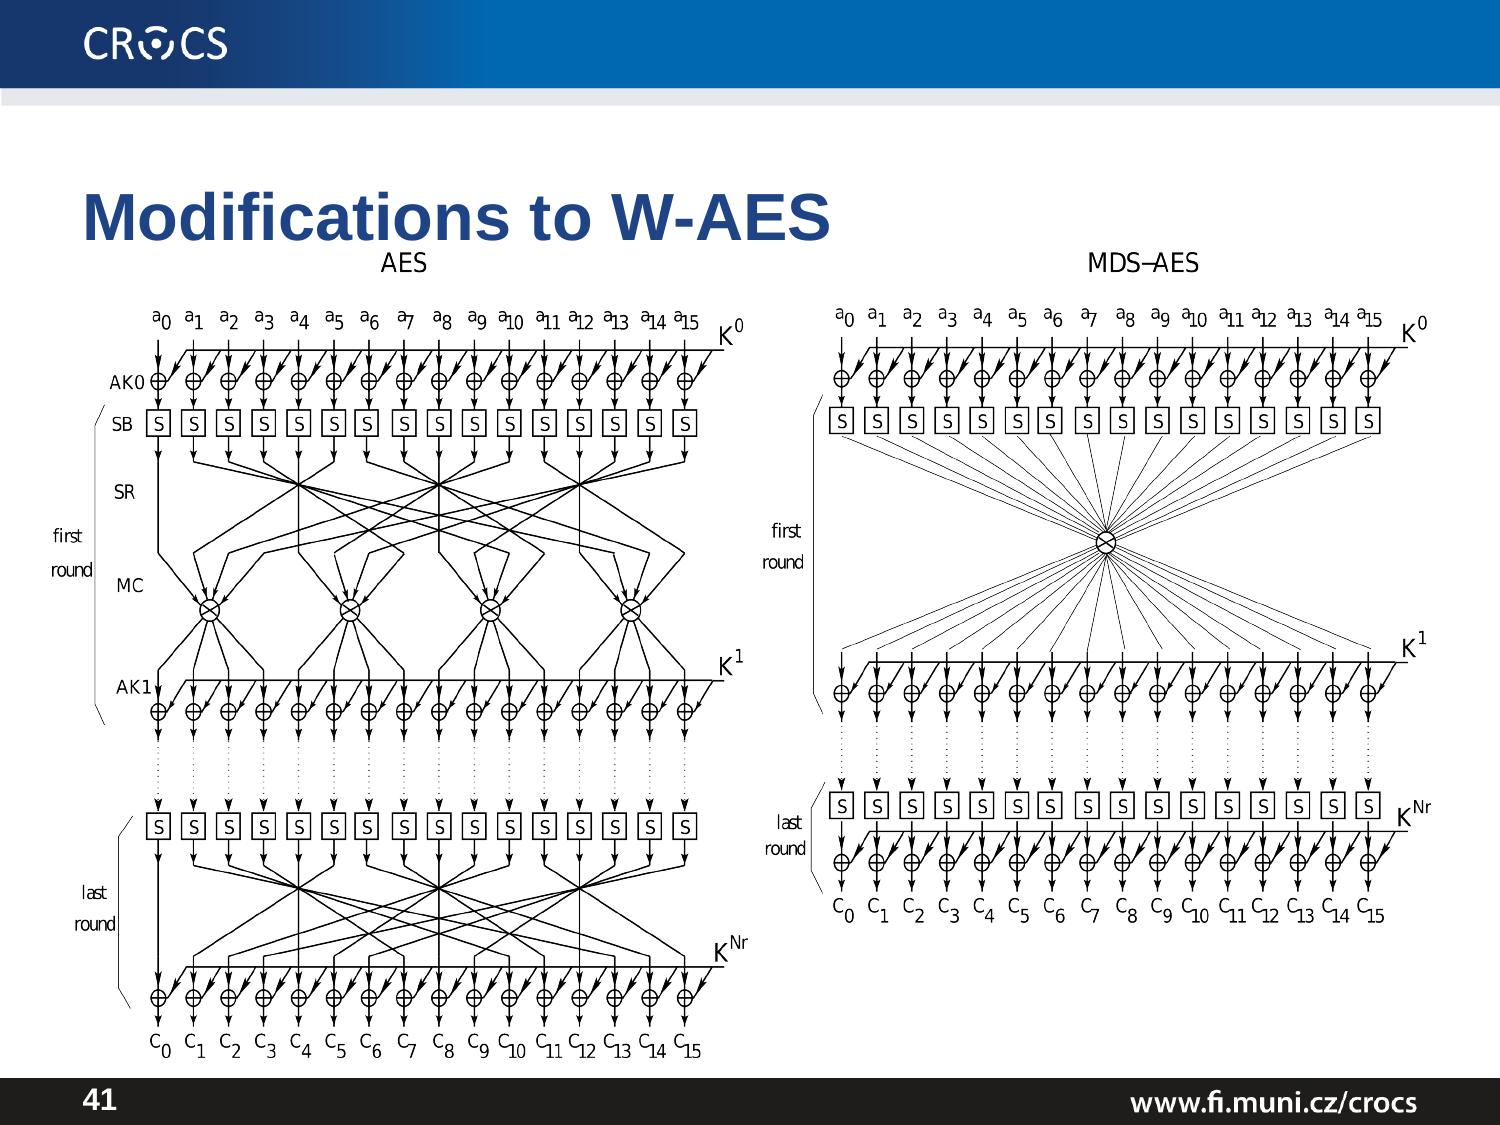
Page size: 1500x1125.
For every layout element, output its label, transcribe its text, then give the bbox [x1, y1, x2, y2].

picture [0, 0, 1500, 1125]
text_box <number> [82, 1078, 148, 1125]
text_box Modifications to W-AES [82, 148, 1433, 279]
